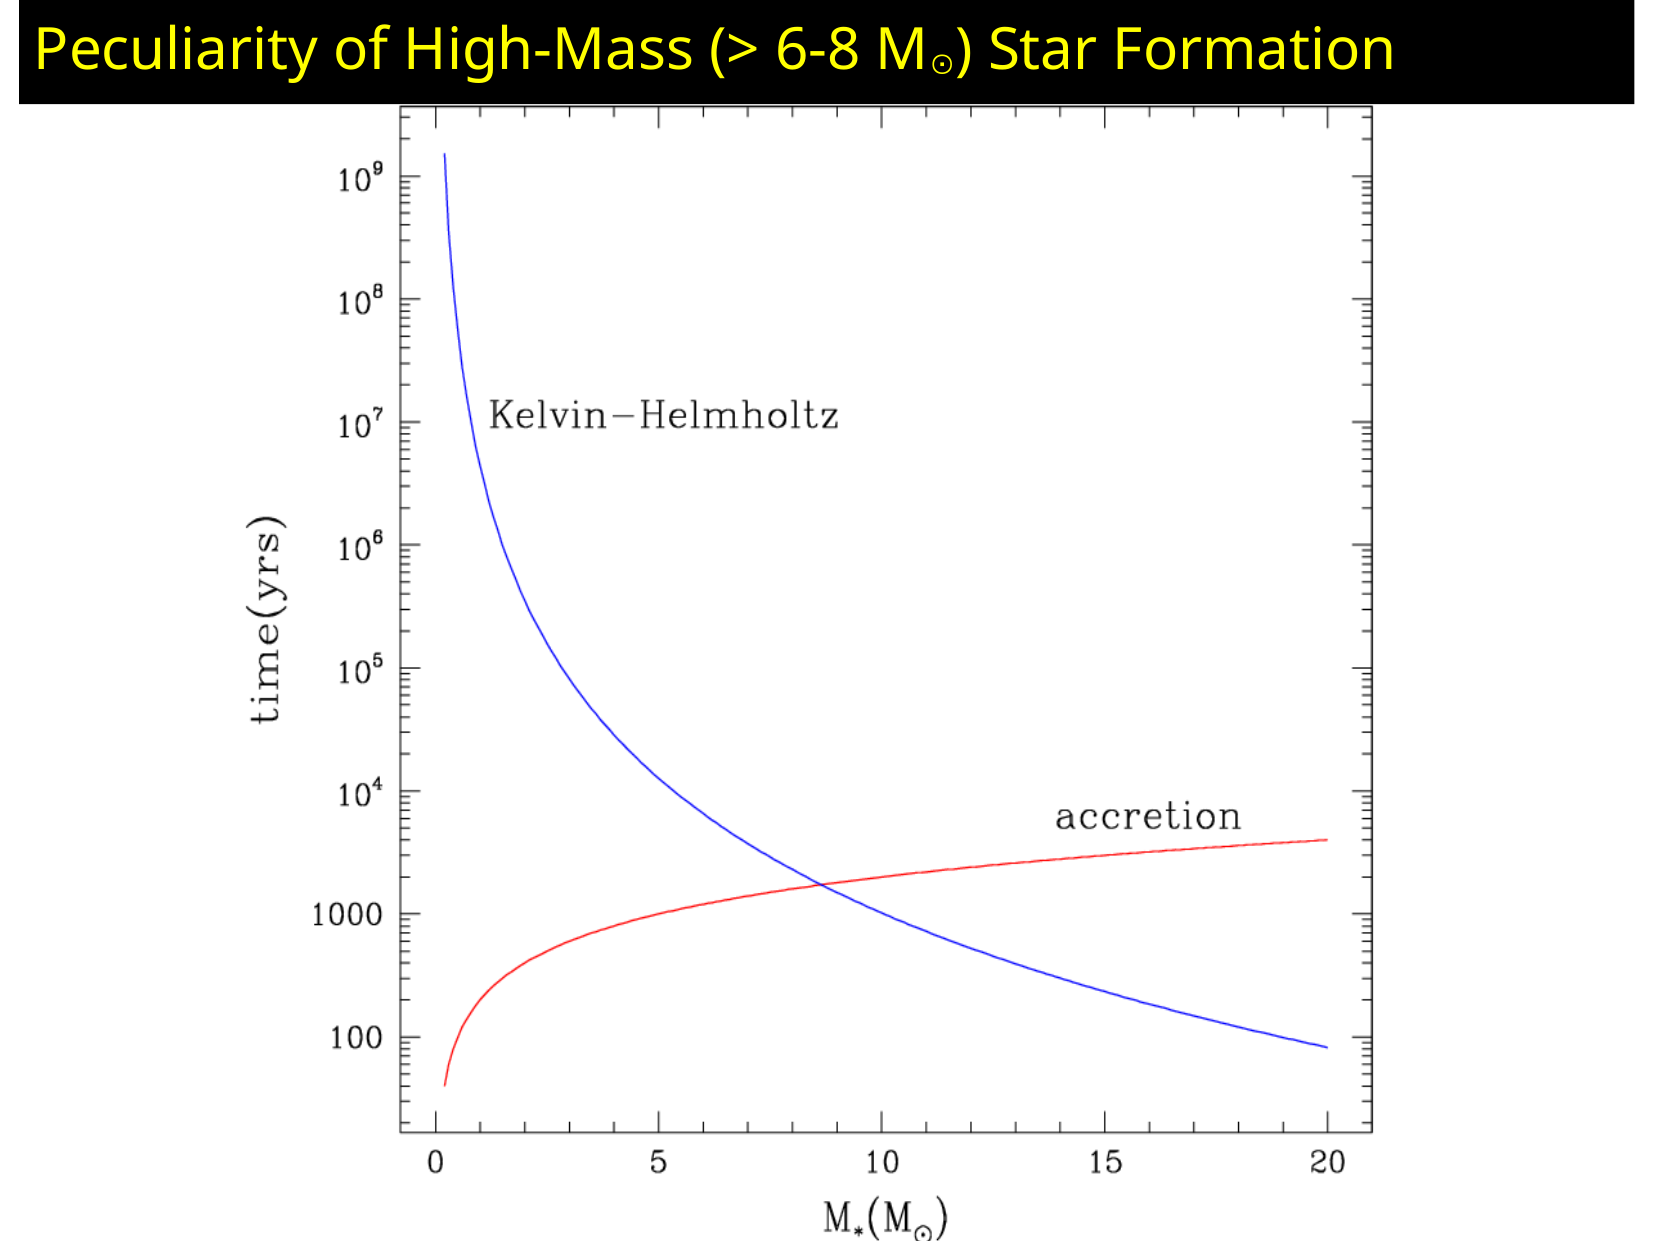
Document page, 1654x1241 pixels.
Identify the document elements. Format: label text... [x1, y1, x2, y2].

picture [241, 105, 1377, 1241]
text_box Peculiarity of High-Mass (> 6-8 M⊙) Star Formation [19, 0, 1635, 105]
